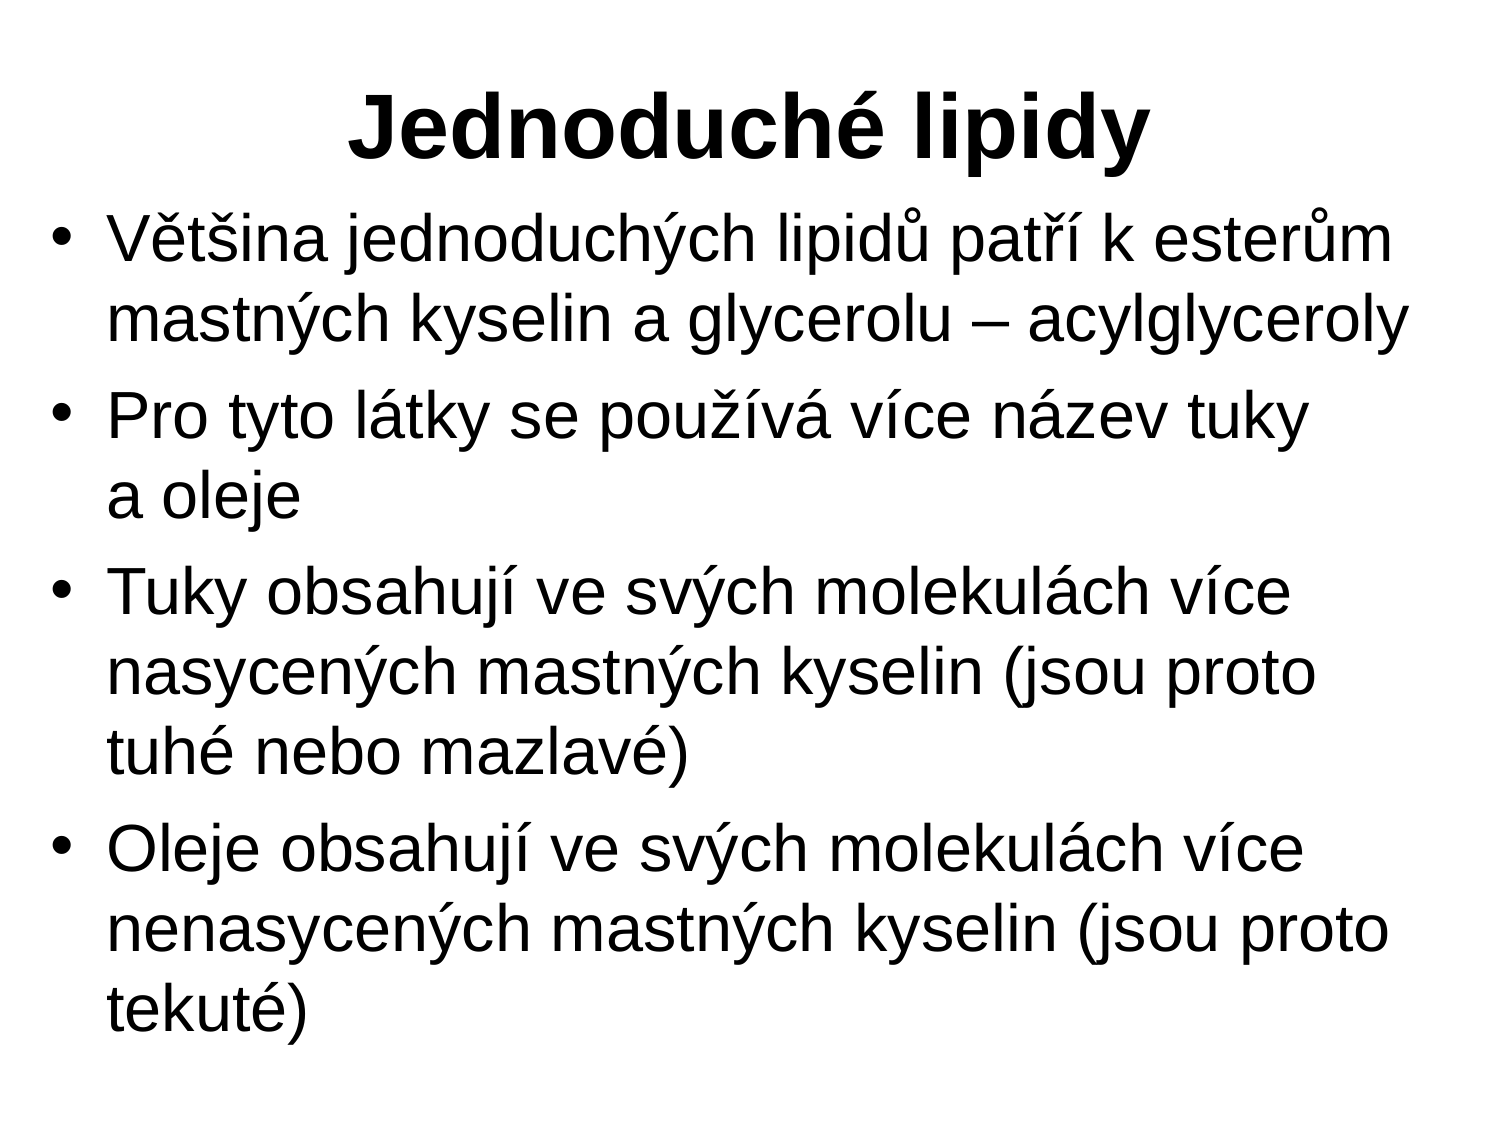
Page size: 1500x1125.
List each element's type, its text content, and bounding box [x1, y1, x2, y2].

list Většina jednoduchých lipidů patří k esterům mastných kyselin a glycerolu – acylglyceroly Pro tyto látky se používá více název tuky a oleje Tuky obsahují ve svých molekulách více nasycených mastných kyselin (jsou proto tuhé nebo mazlavé) Oleje obsahují ve svých molekulách více nenasycených mastných kyselin (jsou proto tekuté) [35, 187, 1454, 1125]
title Jednoduché lipidy [75, 45, 1426, 200]
